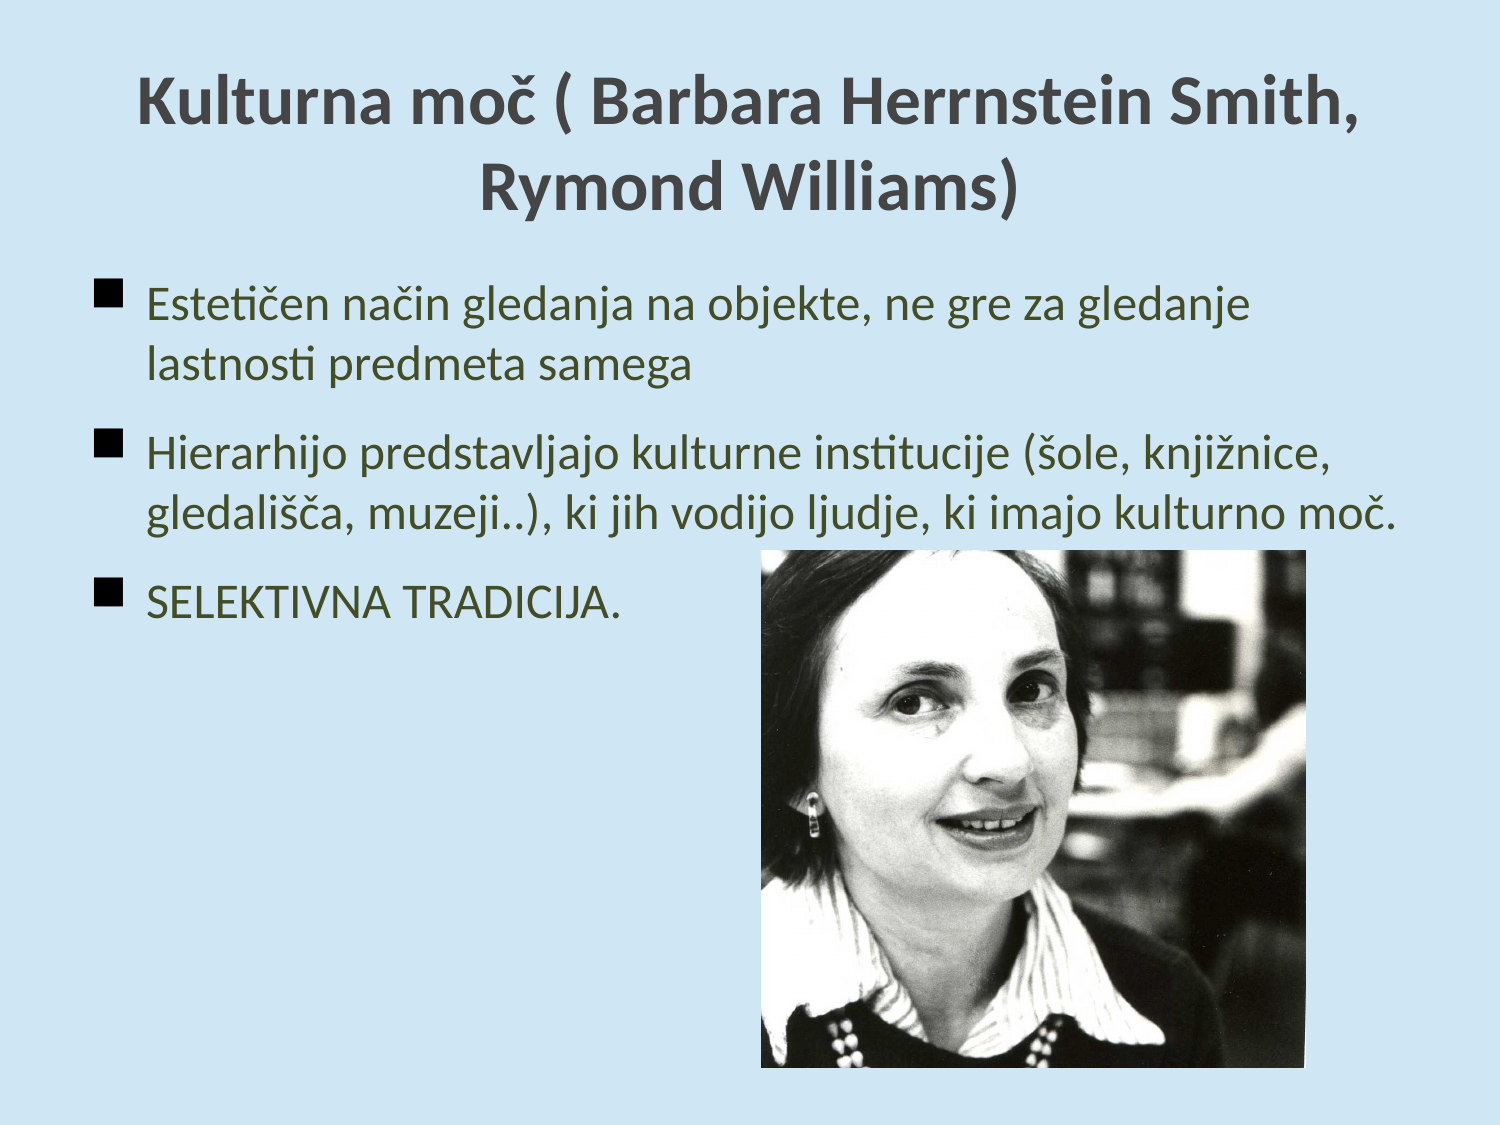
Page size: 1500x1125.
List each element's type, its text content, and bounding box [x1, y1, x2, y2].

list Estetičen način gledanja na objekte, ne gre za gledanje lastnosti predmeta samega Hierarhijo predstavljajo kulturne institucije (šole, knjižnice, gledališča, muzeji..), ki jih vodijo ljudje, ki imajo kulturno moč. SELEKTIVNA TRADICIJA. [75, 262, 1425, 1005]
title Kulturna moč ( Barbara Herrnstein Smith, Rymond Williams) [75, 45, 1425, 233]
picture [761, 550, 1306, 1068]
